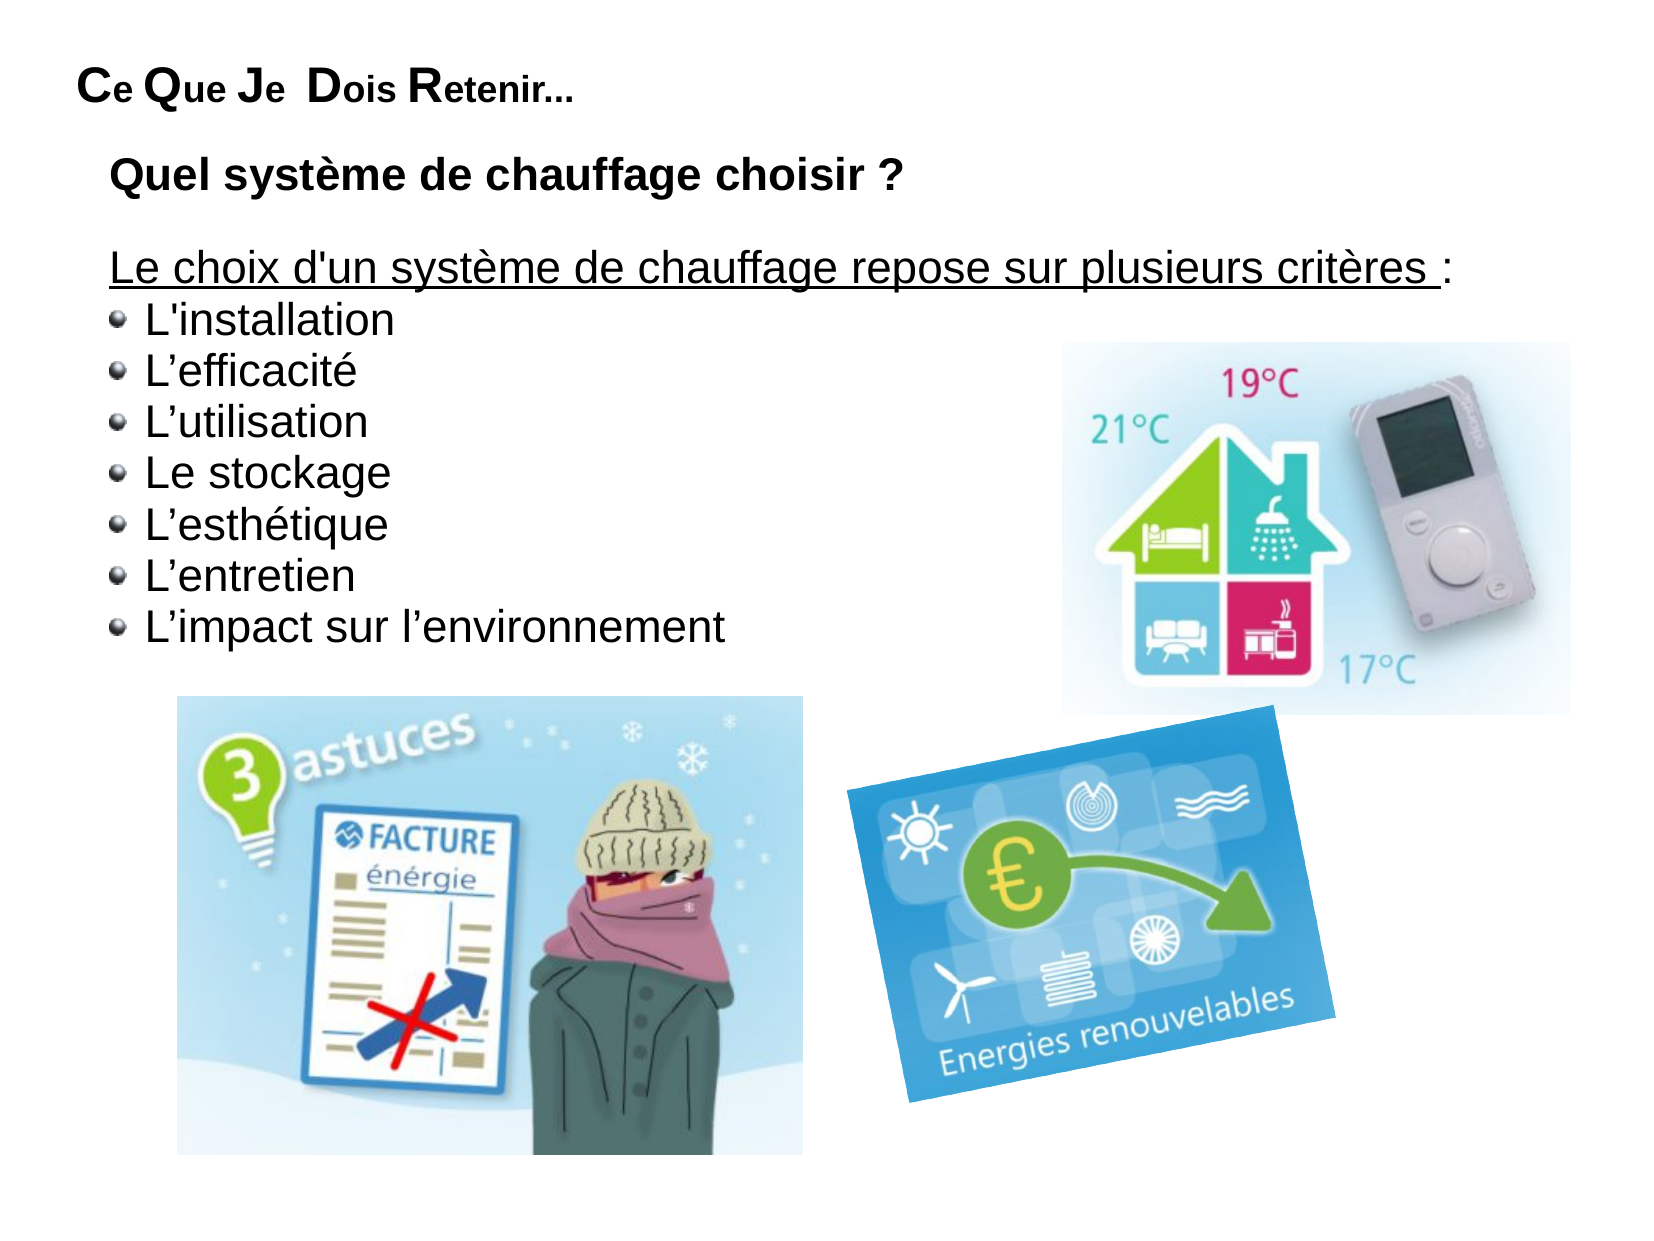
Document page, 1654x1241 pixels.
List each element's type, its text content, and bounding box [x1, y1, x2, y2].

picture [177, 696, 803, 1155]
text_box Quel système de chauffage choisir ? Le choix d'un système de chauffage repose sur plusieurs critères : L'installation L’efficacité L’utilisation Le stockage L’esthétique L’entretien L’impact sur l’environnement [94, 141, 1571, 660]
picture [846, 342, 1571, 1103]
text_box Ce Que Je Dois Retenir... [61, 49, 851, 121]
